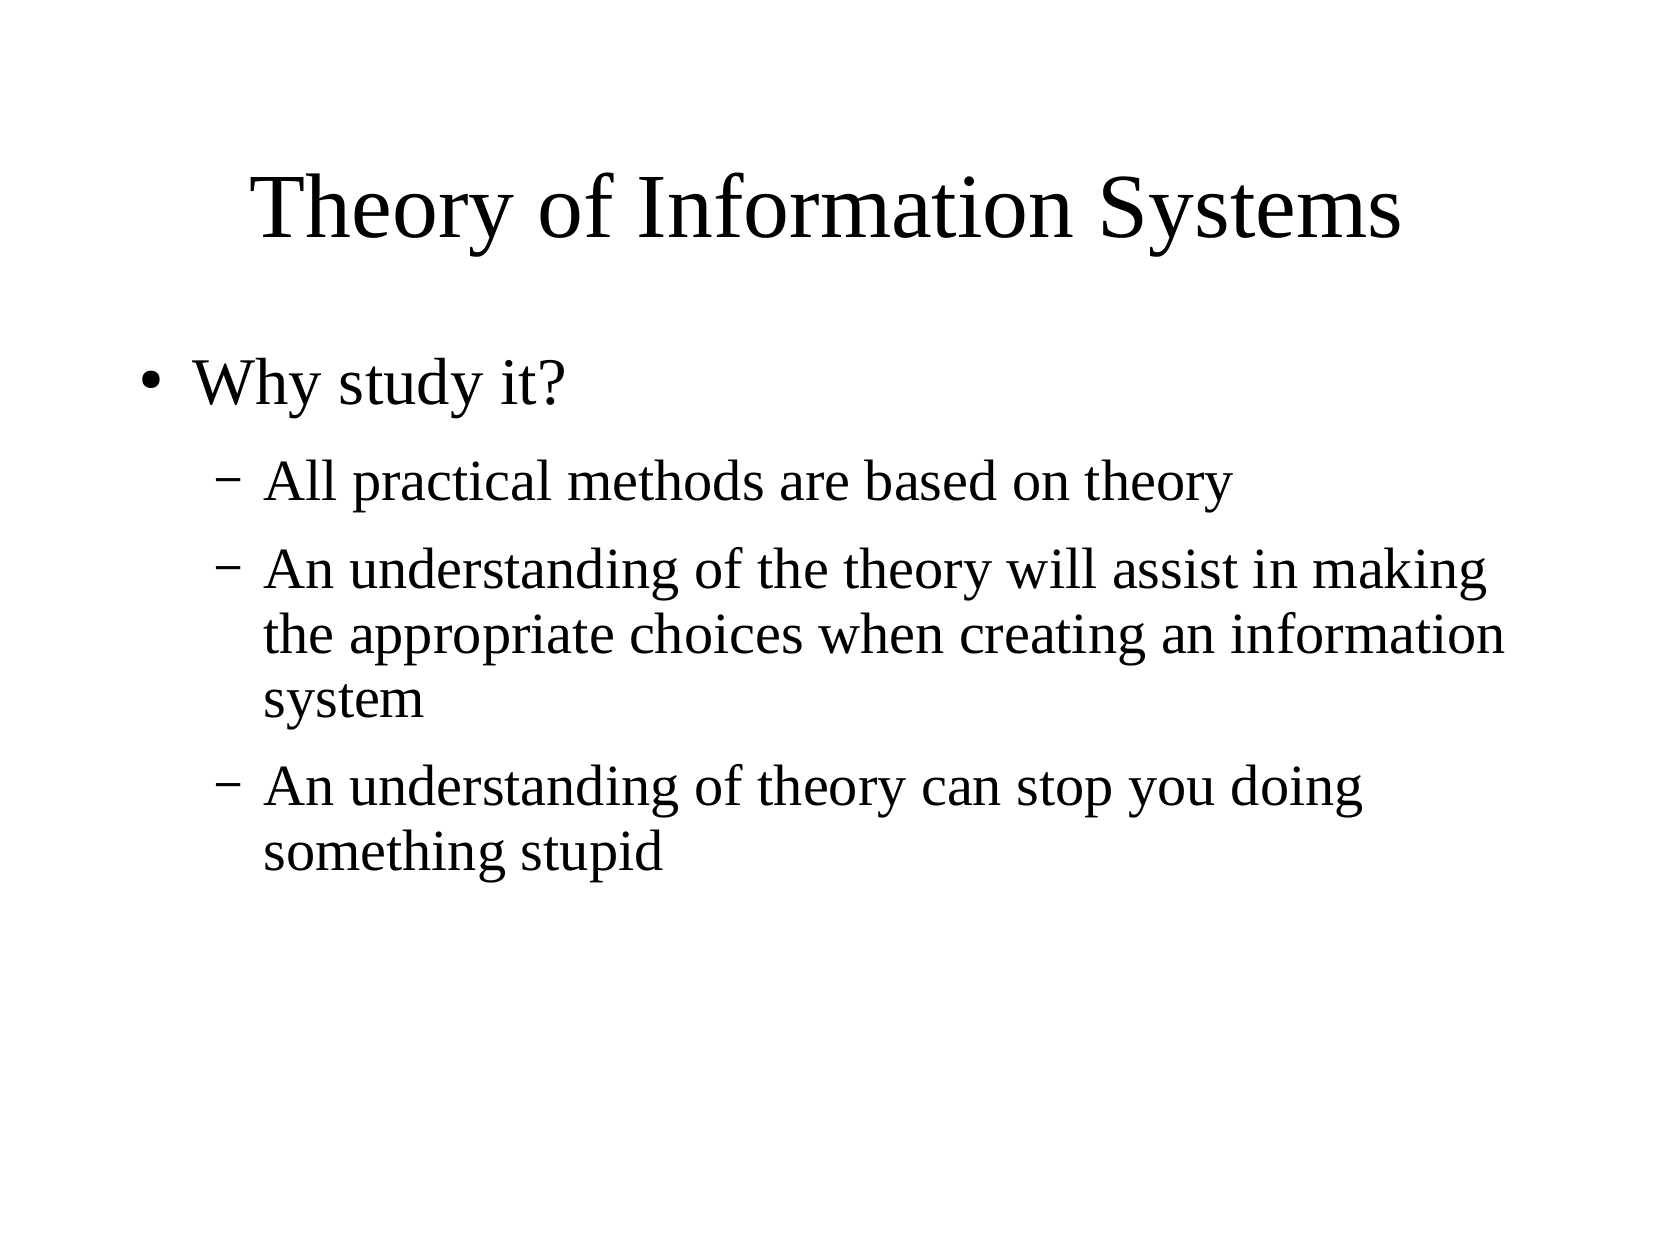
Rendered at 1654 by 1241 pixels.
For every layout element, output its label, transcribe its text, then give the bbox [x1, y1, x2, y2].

list Why study it? All practical methods are based on theory An understanding of the theory will assist in making the appropriate choices when creating an information system An understanding of theory can stop you doing something stupid [121, 344, 1534, 1127]
title Theory of Information Systems [121, 102, 1534, 311]
